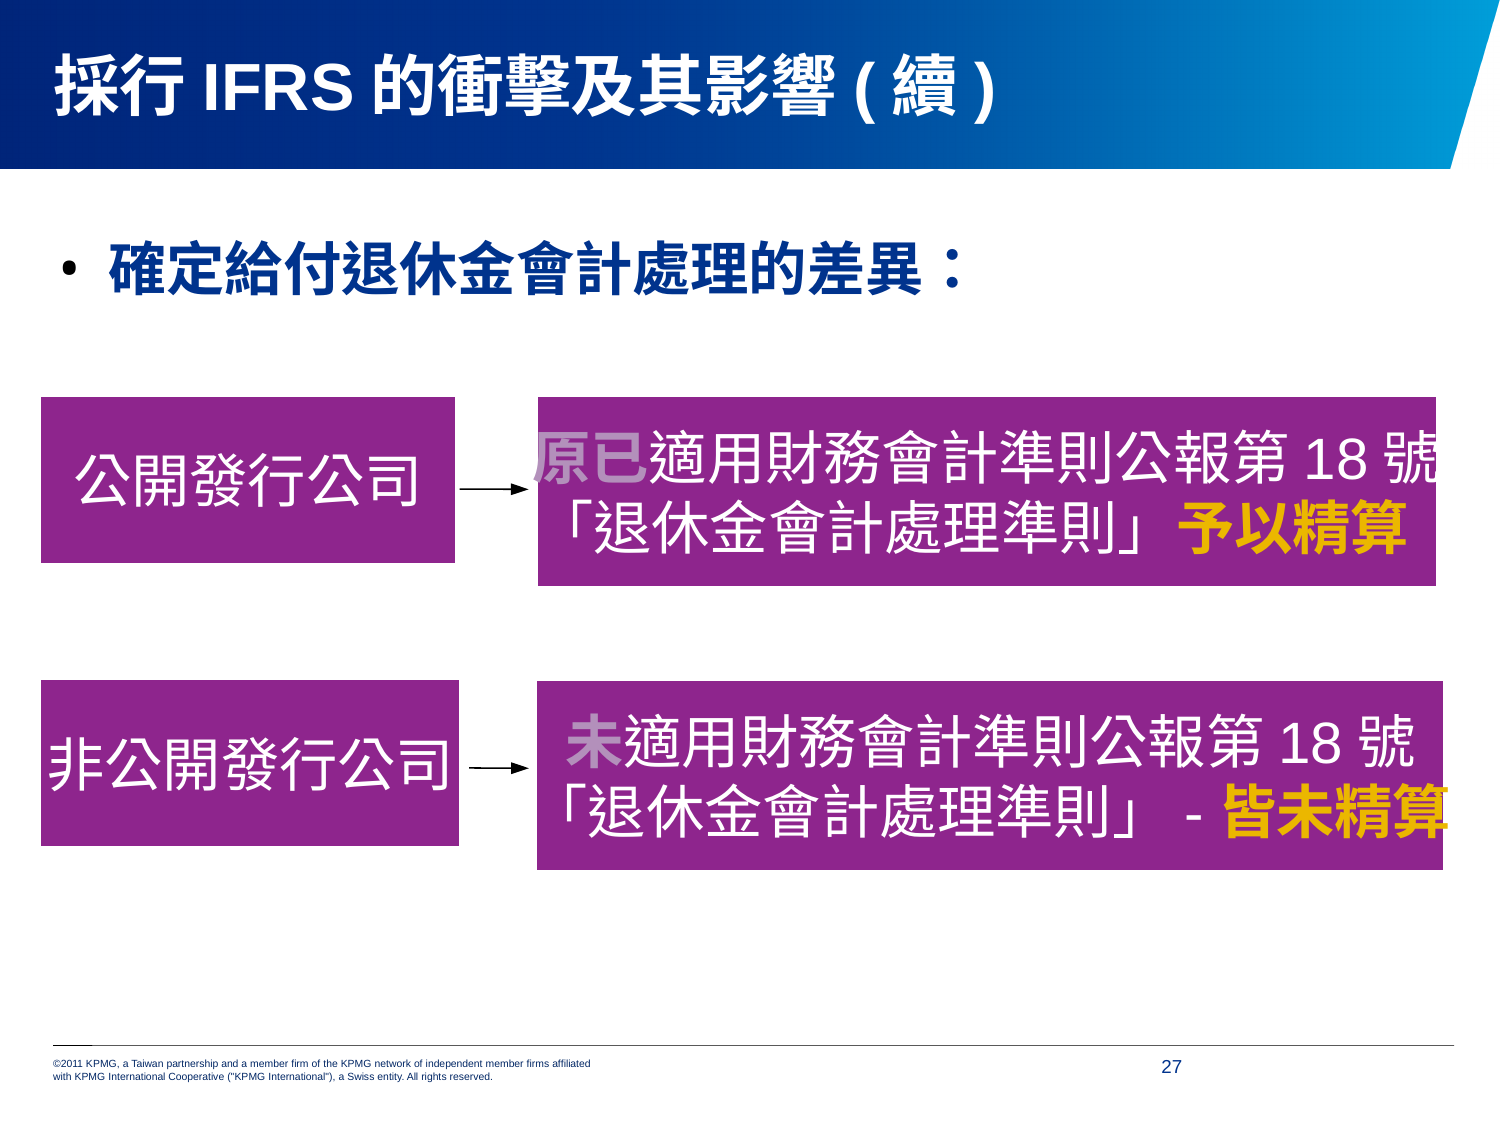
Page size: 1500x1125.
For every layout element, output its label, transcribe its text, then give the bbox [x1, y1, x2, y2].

text_box 未適用財務會計準則公報第18號 「退休金會計處理準則」-皆未精算 [537, 681, 1443, 870]
text_box 原已適用財務會計準則公報第18號 「退休金會計處理準則」予以精算 [538, 397, 1436, 586]
text_box 公開發行公司 [41, 397, 455, 563]
text_box 非公開發行公司 [41, 680, 459, 846]
title 採行IFRS的衝擊及其影響(續) [53, 19, 1456, 149]
list 確定給付退休金會計處理的差異： [58, 231, 1426, 1012]
text_box [1146, 1047, 1418, 1094]
